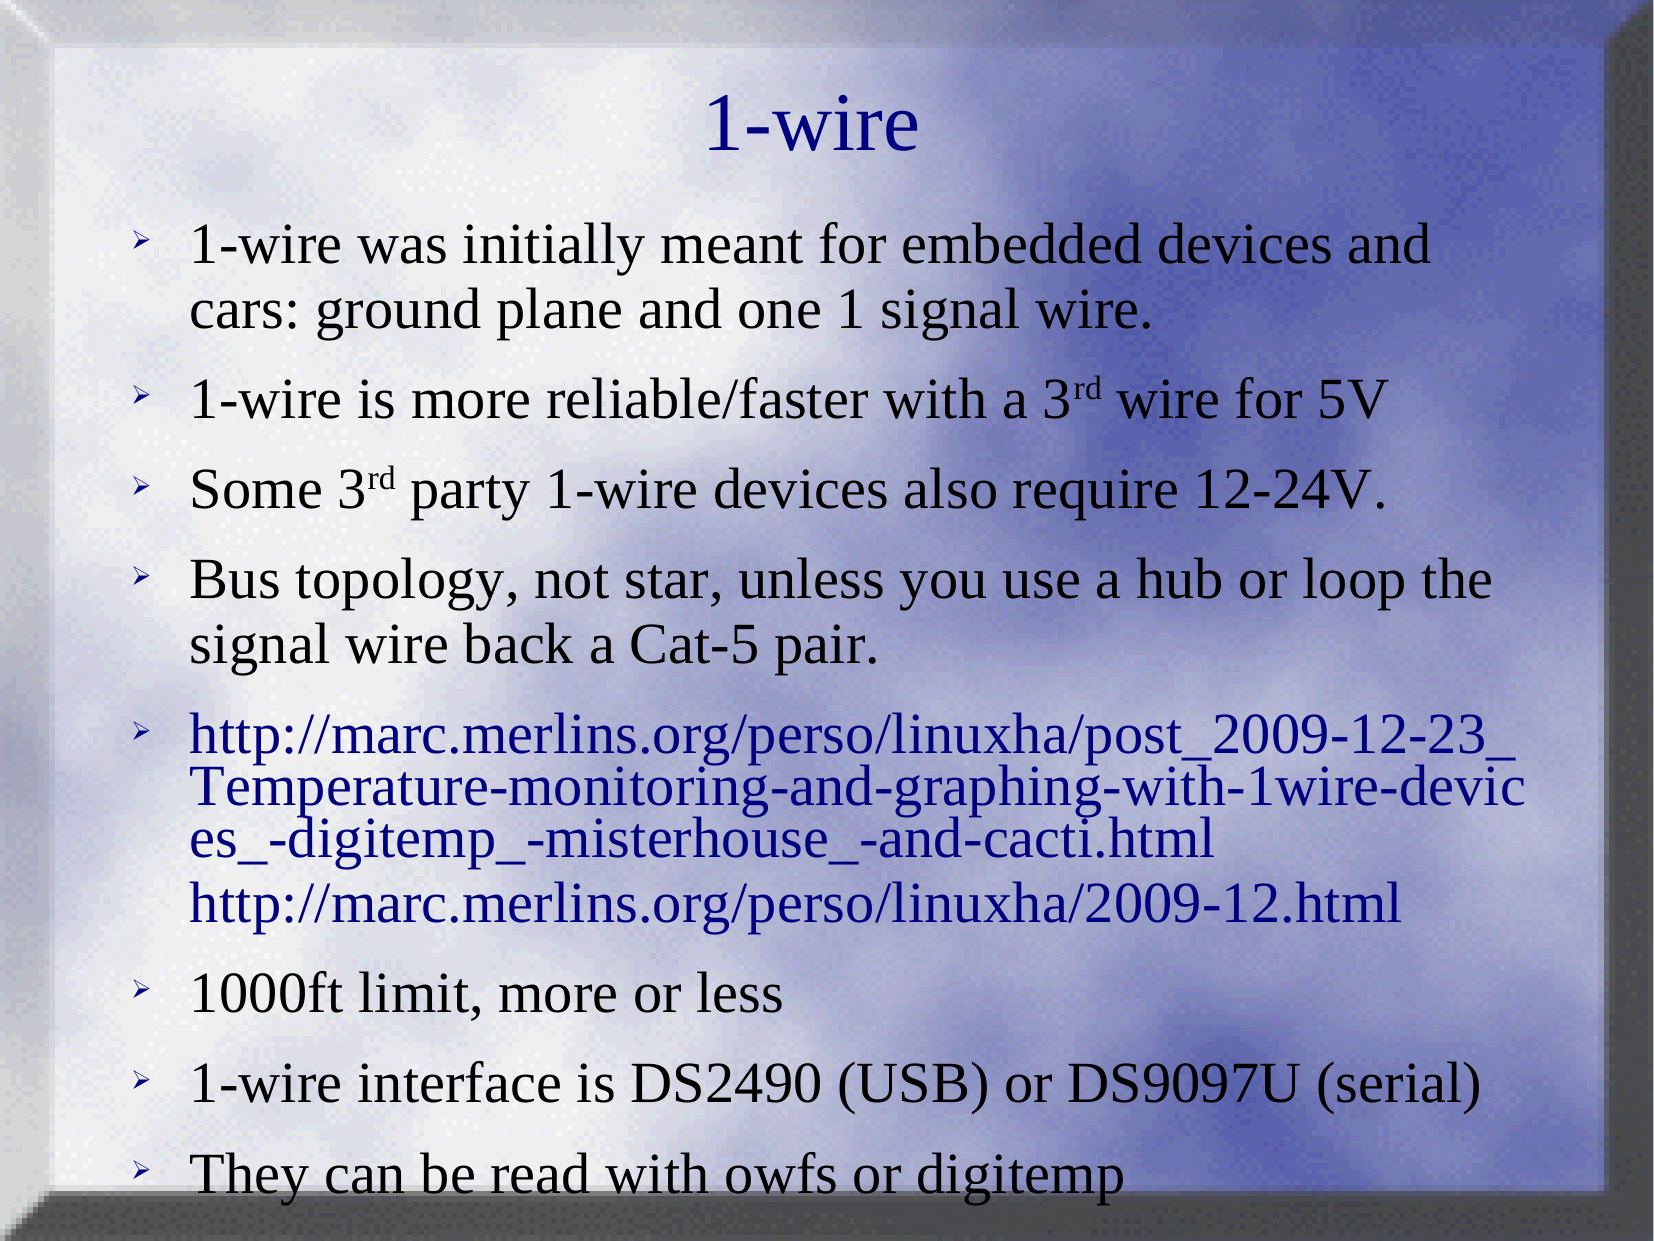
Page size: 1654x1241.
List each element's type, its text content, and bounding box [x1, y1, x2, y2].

list 1-wire was initially meant for embedded devices and cars: ground plane and one 1 signal wire. 1-wire is more reliable/faster with a 3rd wire for 5V Some 3rd party 1-wire devices also require 12-24V. Bus topology, not star, unless you use a hub or loop the signal wire back a Cat-5 pair. http://marc.merlins.org/perso/linuxha/post_2009-12-23_Temperature-monitoring-and-graphing-with-1wire-devices_-digitemp_-misterhouse_-and-cacti.htmlhttp://marc.merlins.org/perso/linuxha/2009-12.html 1000ft limit, more or less 1-wire interface is DS2490 (USB) or DS9097U (serial) They can be read with owfs or digitemp [130, 211, 1544, 1107]
title 1-wire [192, 68, 1431, 176]
picture [0, 0, 1654, 1241]
